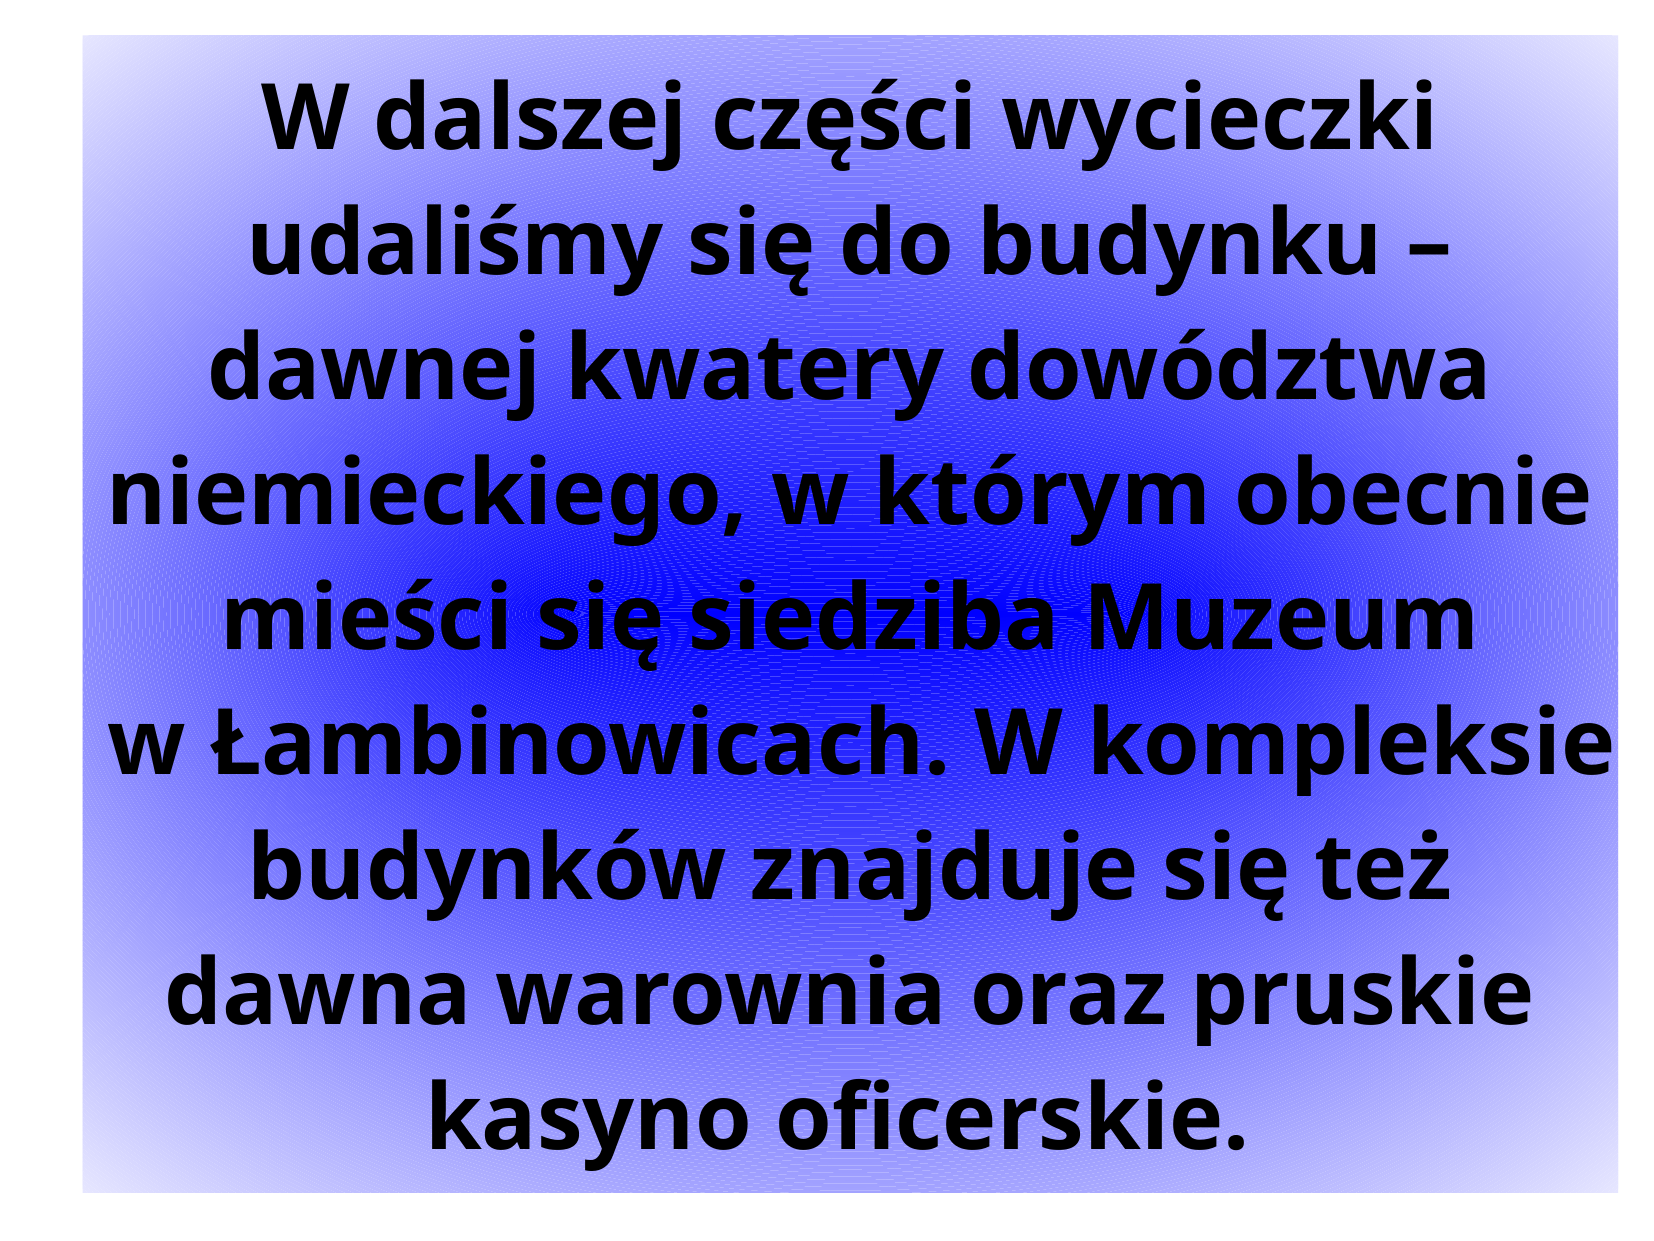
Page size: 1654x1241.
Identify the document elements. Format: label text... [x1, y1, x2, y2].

title W dalszej części wycieczki udaliśmy się do budynku – dawnej kwatery dowództwa niemieckiego, w którym obecnie mieści się siedziba Muzeum w Łambinowicach. W kompleksie budynków znajduje się też dawna warownia oraz pruskie kasyno oficerskie. [82, 35, 1619, 1193]
